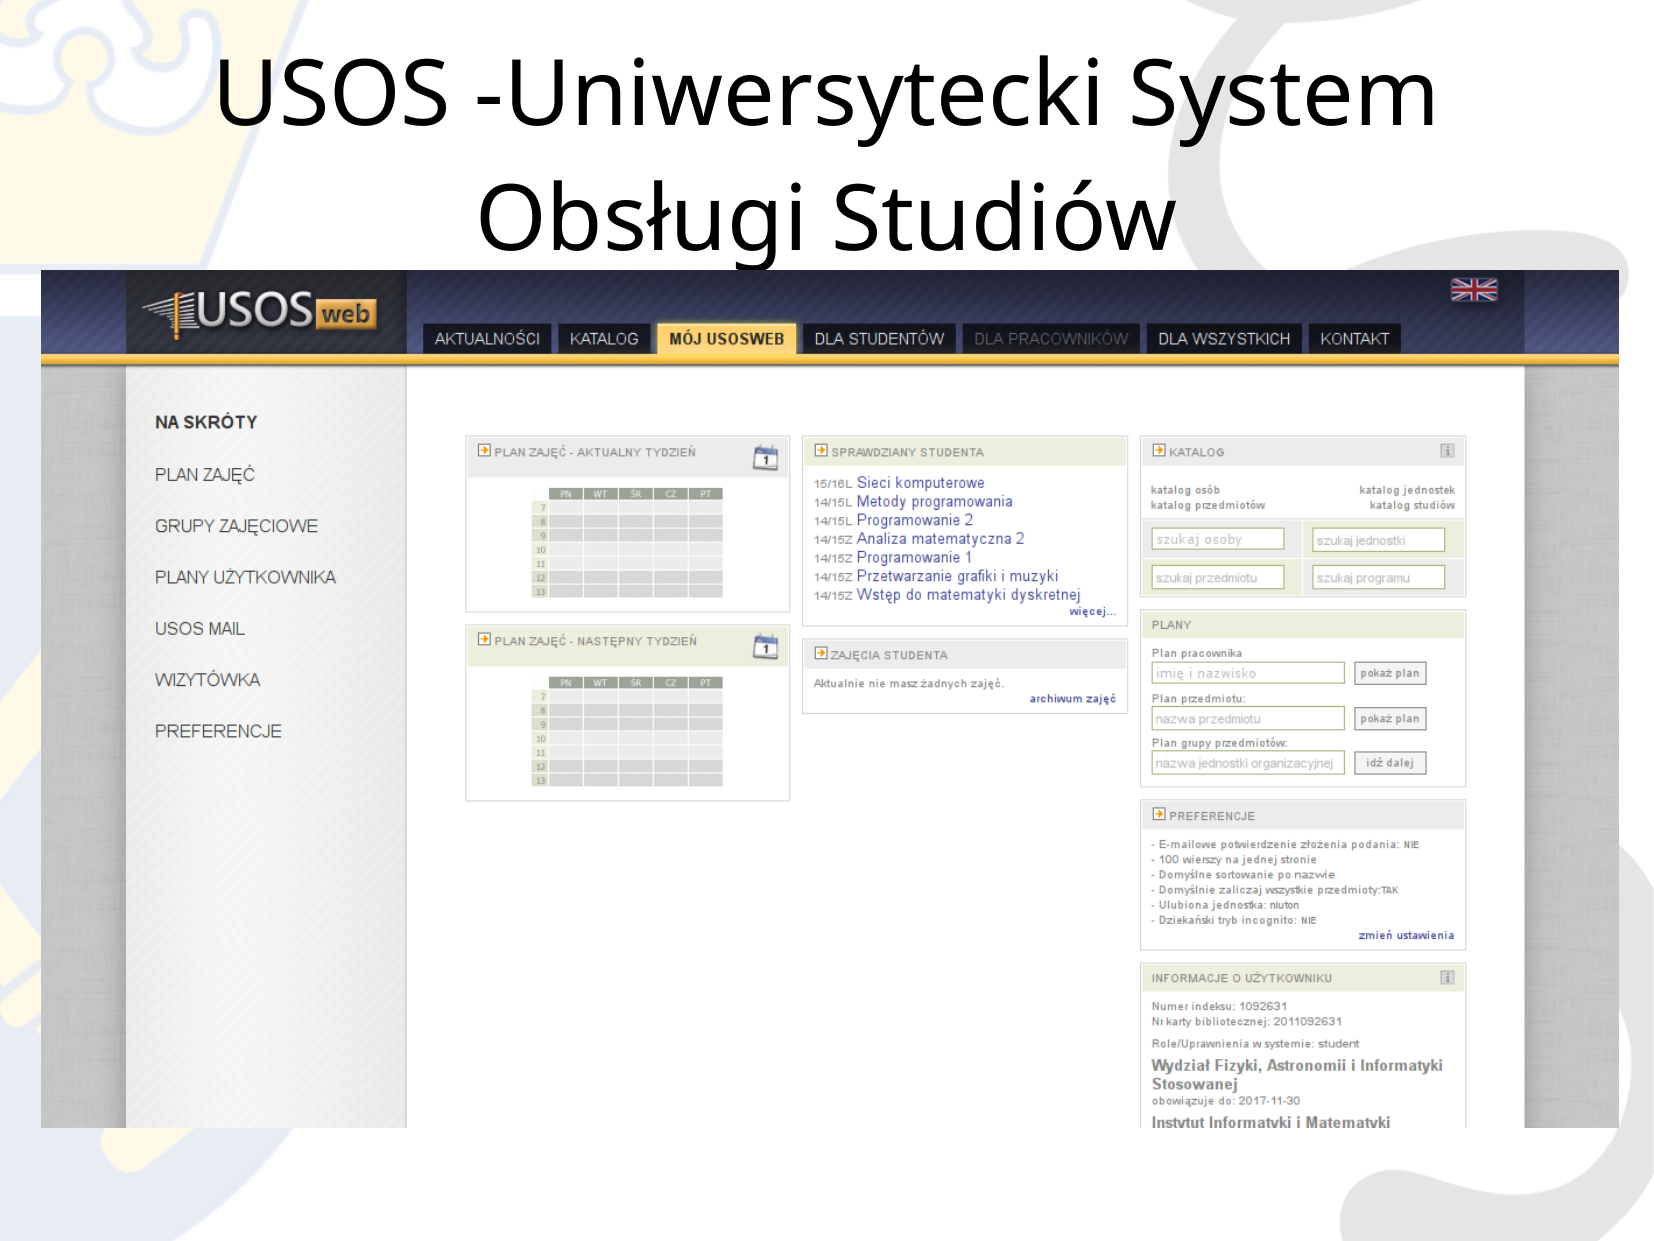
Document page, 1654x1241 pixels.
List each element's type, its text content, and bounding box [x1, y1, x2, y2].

title USOS -Uniwersytecki System Obsługi Studiów [82, 49, 1571, 257]
picture [0, 0, 1654, 1241]
